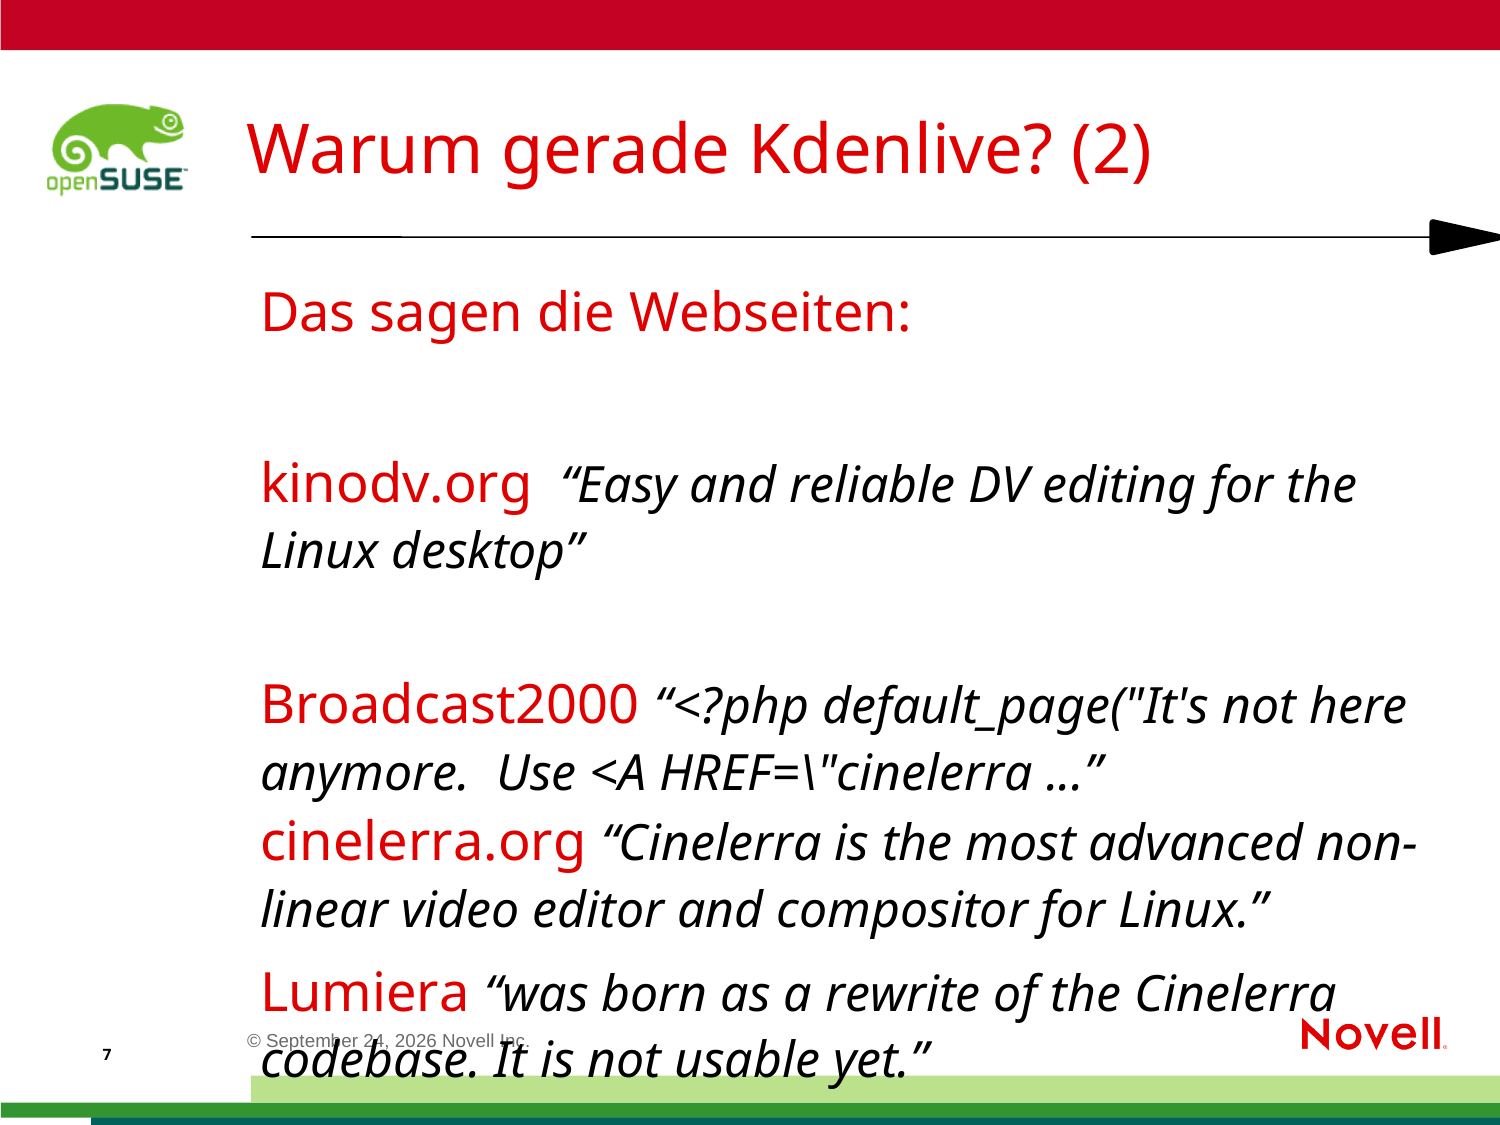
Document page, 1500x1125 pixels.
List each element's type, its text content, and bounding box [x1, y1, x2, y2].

picture [1295, 1026, 1453, 1056]
list Das sagen die Webseiten: kinodv.org “Easy and reliable DV editing for the Linux desktop” Broadcast2000 “<?php default_page("It's not here anymore. Use <A HREF=\"cinelerra ...” cinelerra.org “Cinelerra is the most advanced non-linear video editor and compositor for Linux.” Lumiera “was born as a rewrite of the Cinelerra codebase. It is not usable yet.” [245, 267, 1458, 1026]
picture [47, 104, 188, 197]
title Warum gerade Kdenlive? (2) [246, 60, 1409, 239]
